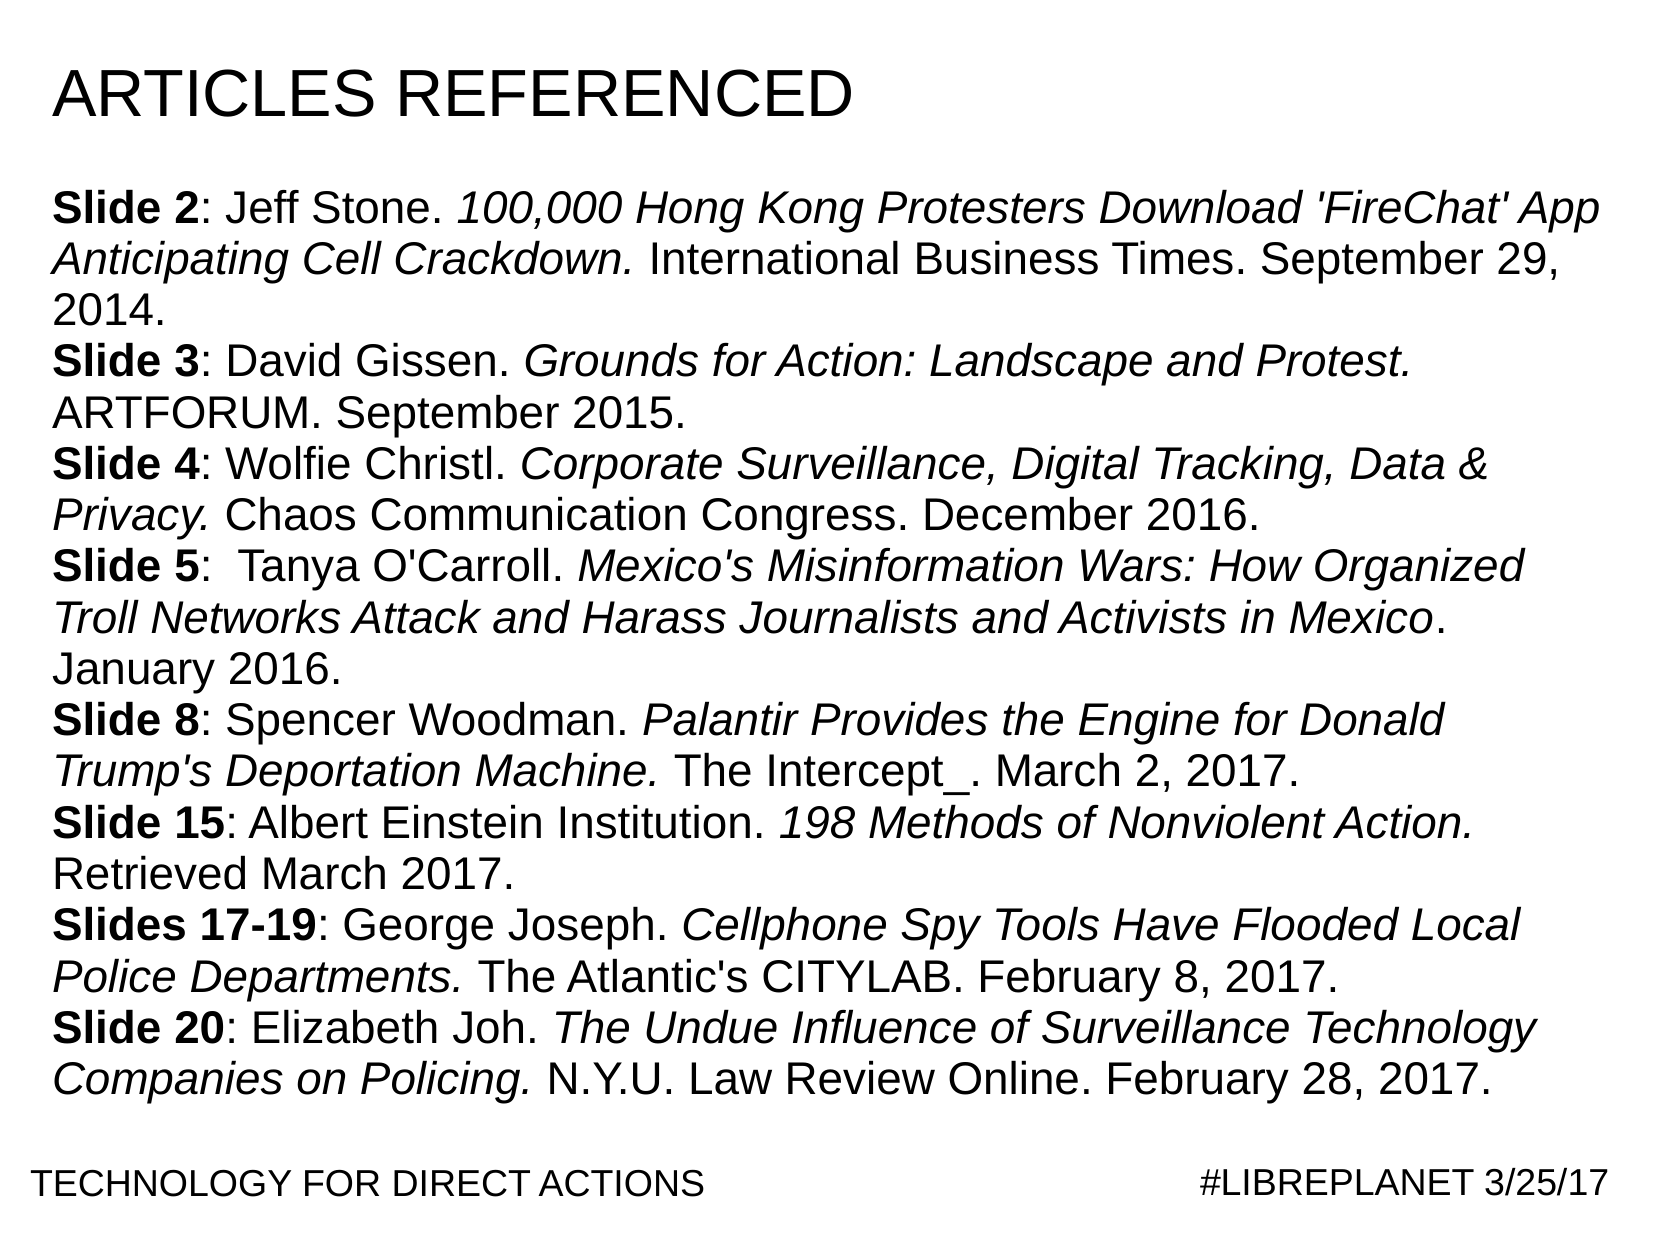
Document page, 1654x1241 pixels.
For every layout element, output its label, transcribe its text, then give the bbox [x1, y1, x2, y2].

text_box ARTICLES REFERENCED Slide 2: Jeff Stone. 100,000 Hong Kong Protesters Download 'FireChat' App Anticipating Cell Crackdown. International Business Times. September 29, 2014. Slide 3: David Gissen. Grounds for Action: Landscape and Protest. ARTFORUM. September 2015. Slide 4: Wolfie Christl. Corporate Surveillance, Digital Tracking, Data & Privacy. Chaos Communication Congress. December 2016. Slide 5: Tanya O'Carroll. Mexico's Misinformation Wars: How Organized Troll Networks Attack and Harass Journalists and Activists in Mexico. January 2016. Slide 8: Spencer Woodman. Palantir Provides the Engine for Donald Trump's Deportation Machine. The Intercept_. March 2, 2017. Slide 15: Albert Einstein Institution. 198 Methods of Nonviolent Action. Retrieved March 2017. Slides 17-19: George Joseph. Cellphone Spy Tools Have Flooded Local Police Departments. The Atlantic's CITYLAB. February 8, 2017. Slide 20: Elizabeth Joh. The Undue Influence of Surveillance Technology Companies on Policing. N.Y.U. Law Review Online. February 28, 2017. [37, 48, 1628, 1241]
title TECHNOLOGY FOR DIRECT ACTIONS [30, 1140, 37, 1228]
